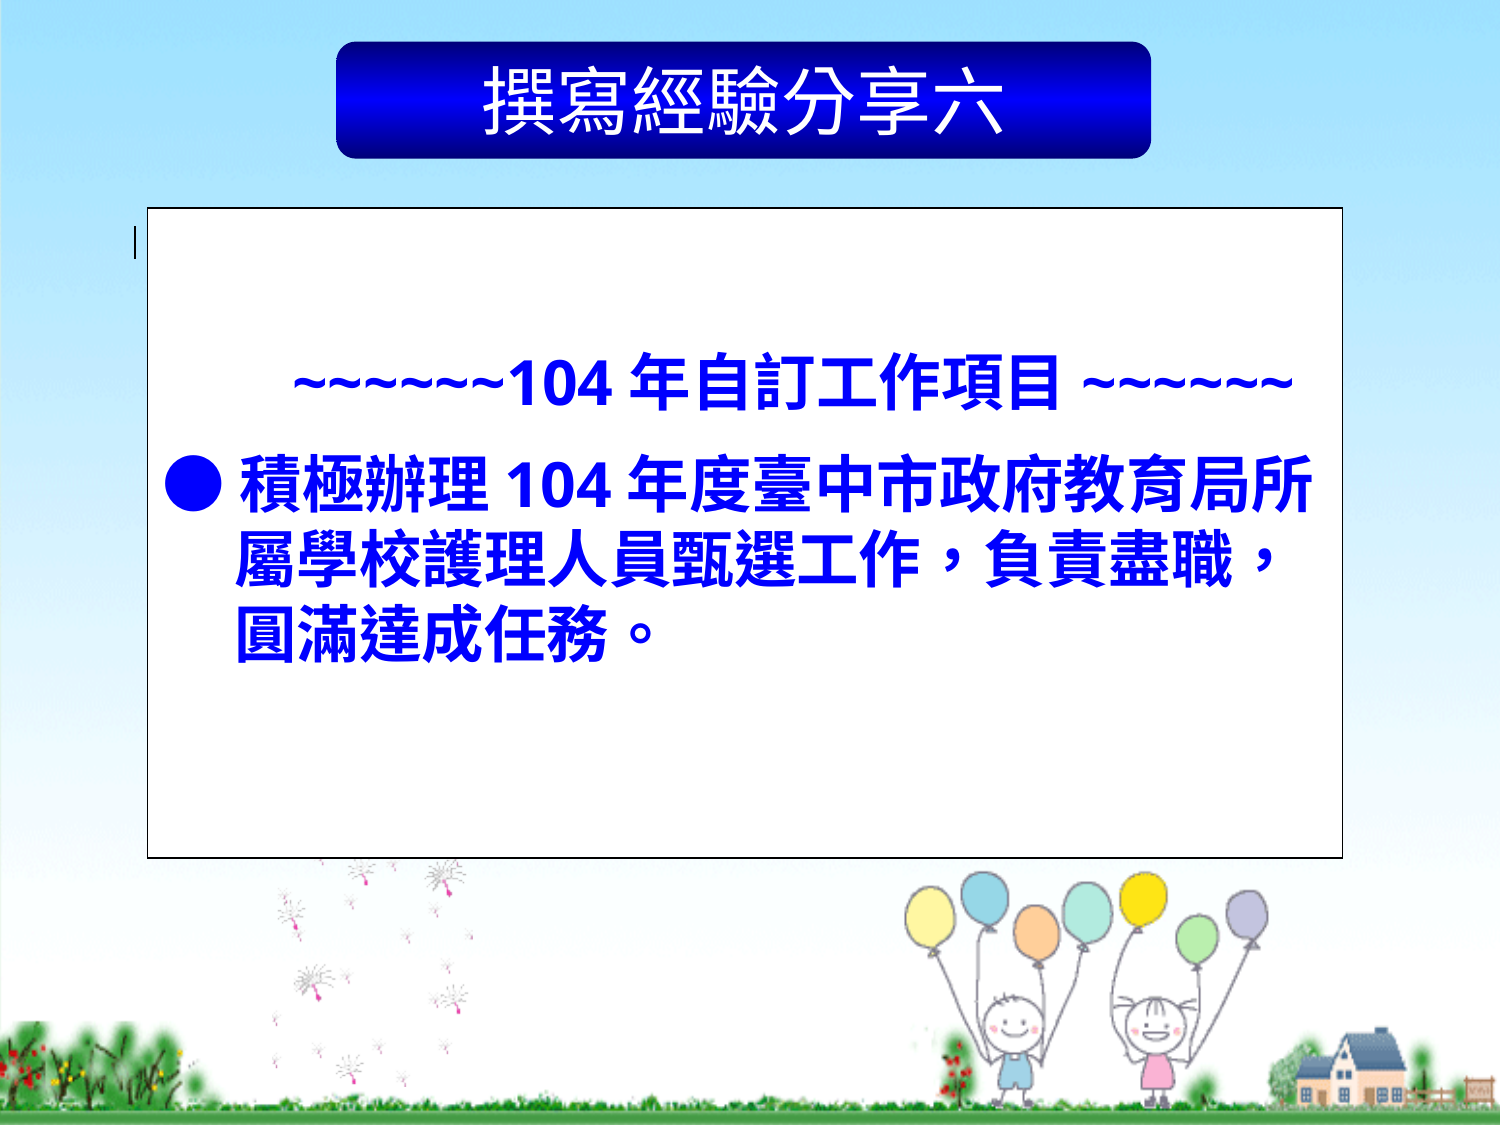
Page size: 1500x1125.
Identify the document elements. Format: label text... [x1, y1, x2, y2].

text_box ~~~~~~104年自訂工作項目~~~~~~ ●積極辦理104年度臺中市政府教育局所 屬學校護理人員甄選工作，負責盡職， 圓滿達成任務。 [148, 208, 1343, 858]
picture [0, 0, 1500, 1125]
text_box 撰寫經驗分享六 [336, 41, 1152, 159]
